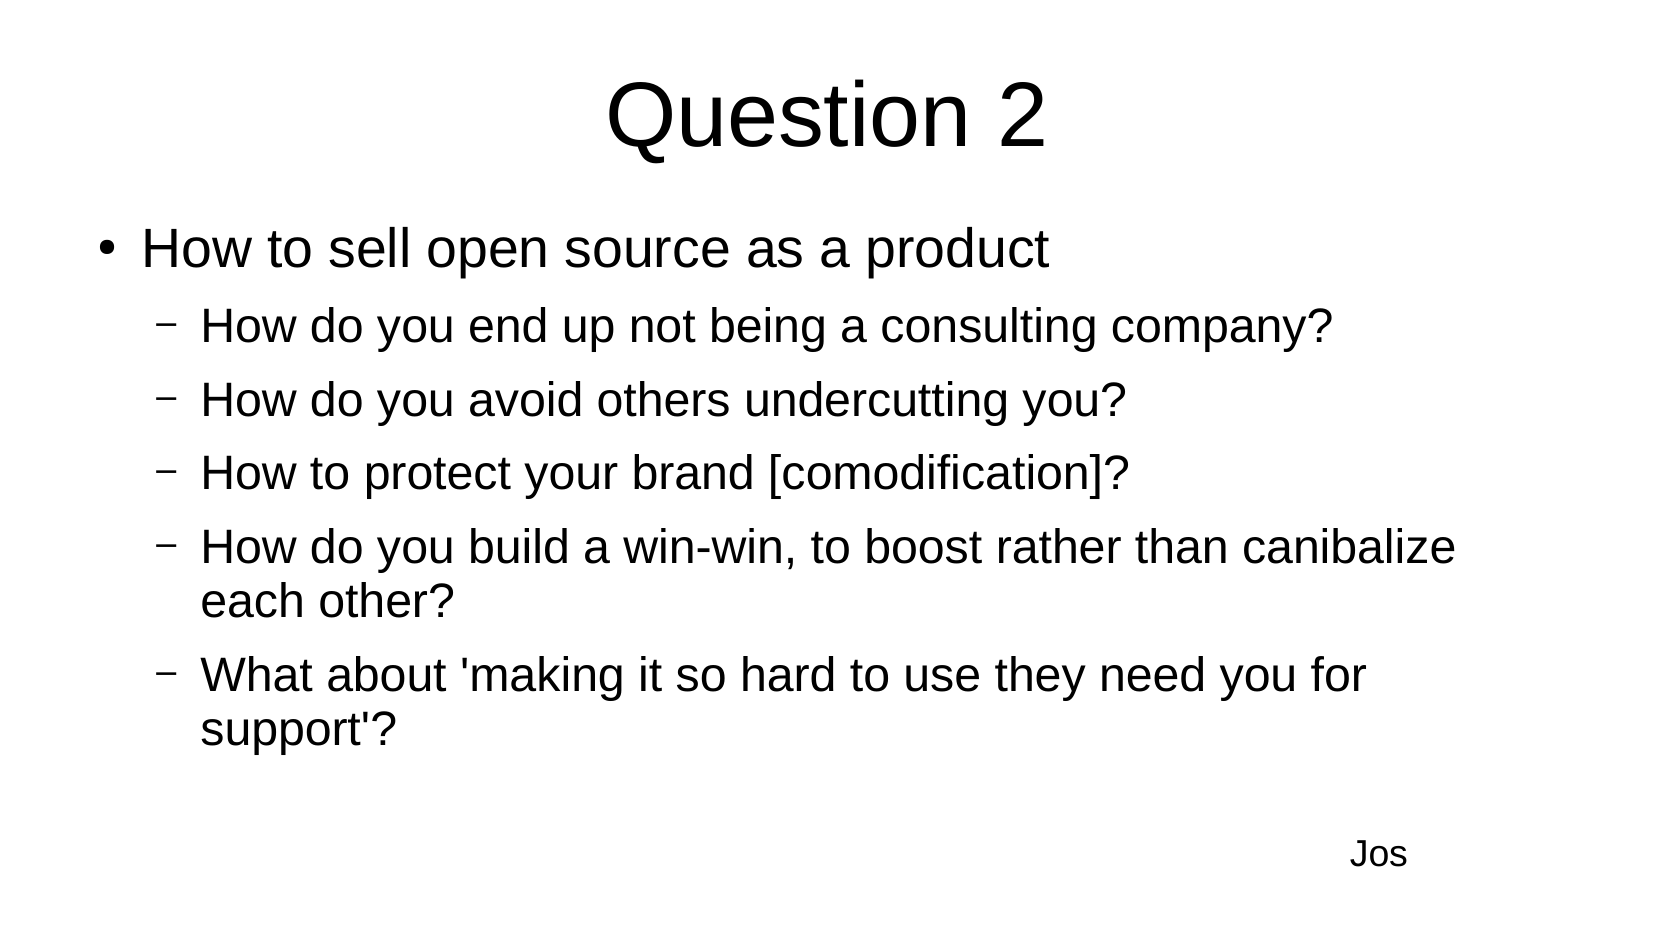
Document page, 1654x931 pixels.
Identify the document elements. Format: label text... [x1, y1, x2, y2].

list How to sell open source as a product How do you end up not being a consulting company? How do you avoid others undercutting you? How to protect your brand [comodification]? How do you build a win-win, to boost rather than canibalize each other? What about 'making it so hard to use they need you for support'? [82, 217, 1571, 758]
text_box Jos [1335, 825, 1591, 882]
title Question 2 [82, 37, 1571, 193]
